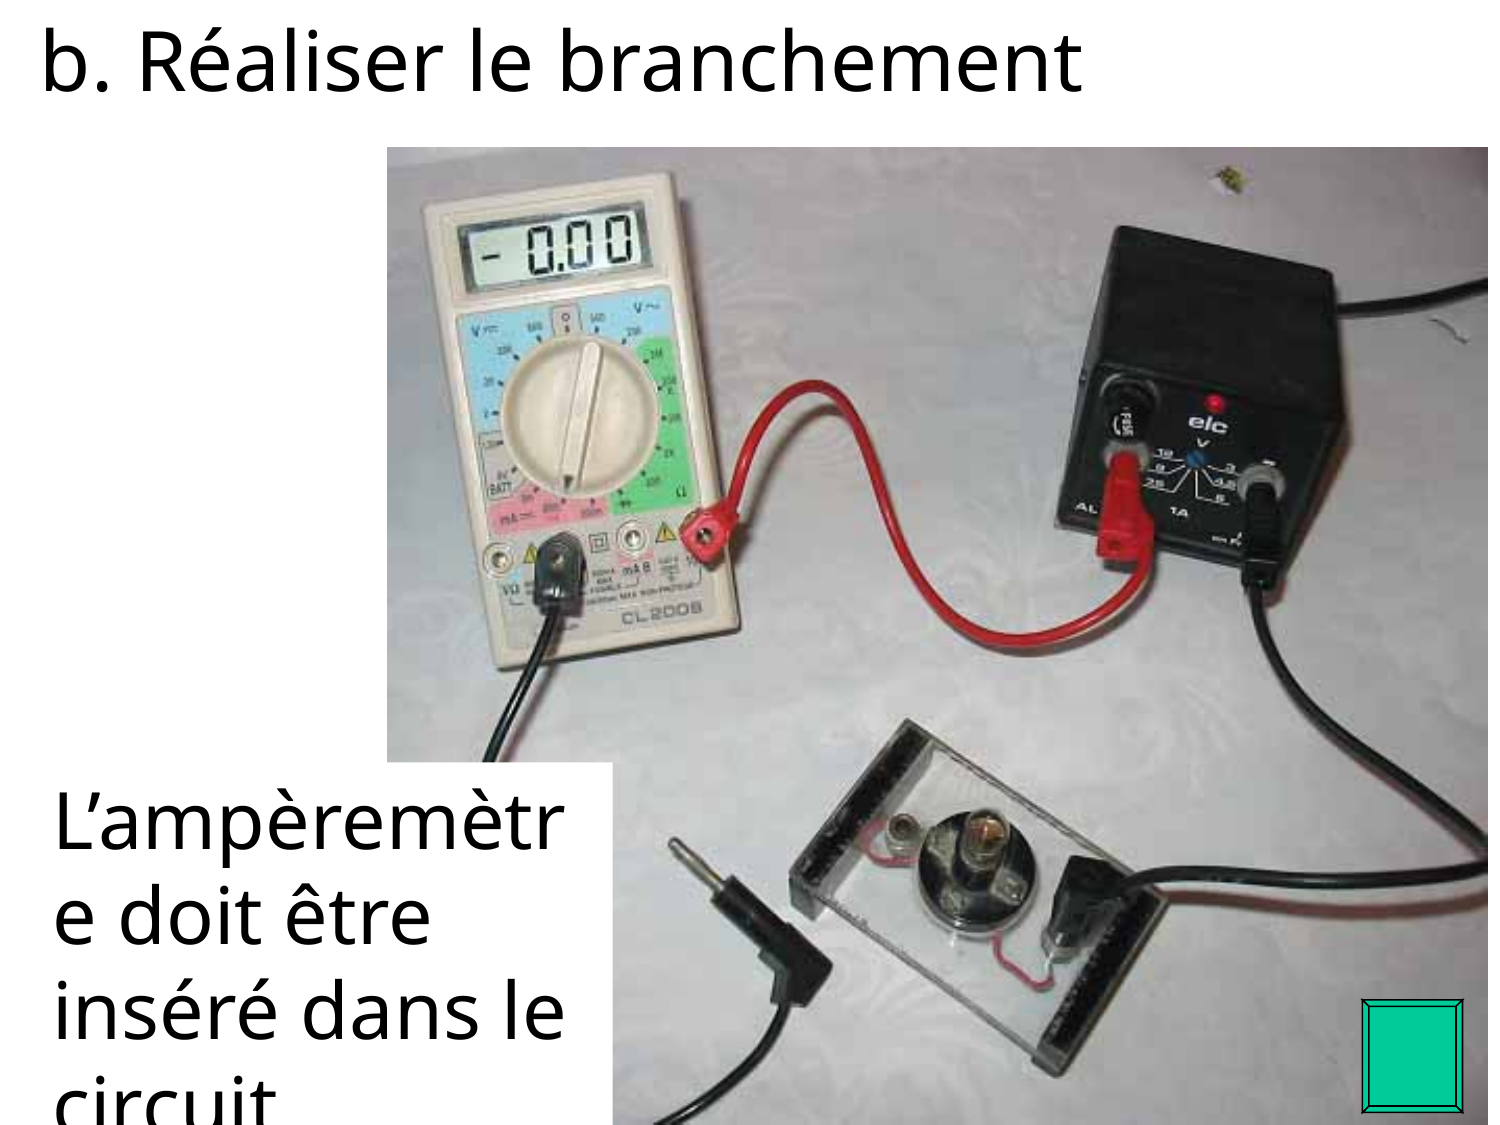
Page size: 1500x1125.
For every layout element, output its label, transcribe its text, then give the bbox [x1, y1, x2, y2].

picture [387, 147, 1488, 1125]
text_box b. Réaliser le branchement [25, 0, 1100, 116]
text_box L’ampèremètre doit être inséré dans le circuit [37, 762, 613, 1125]
